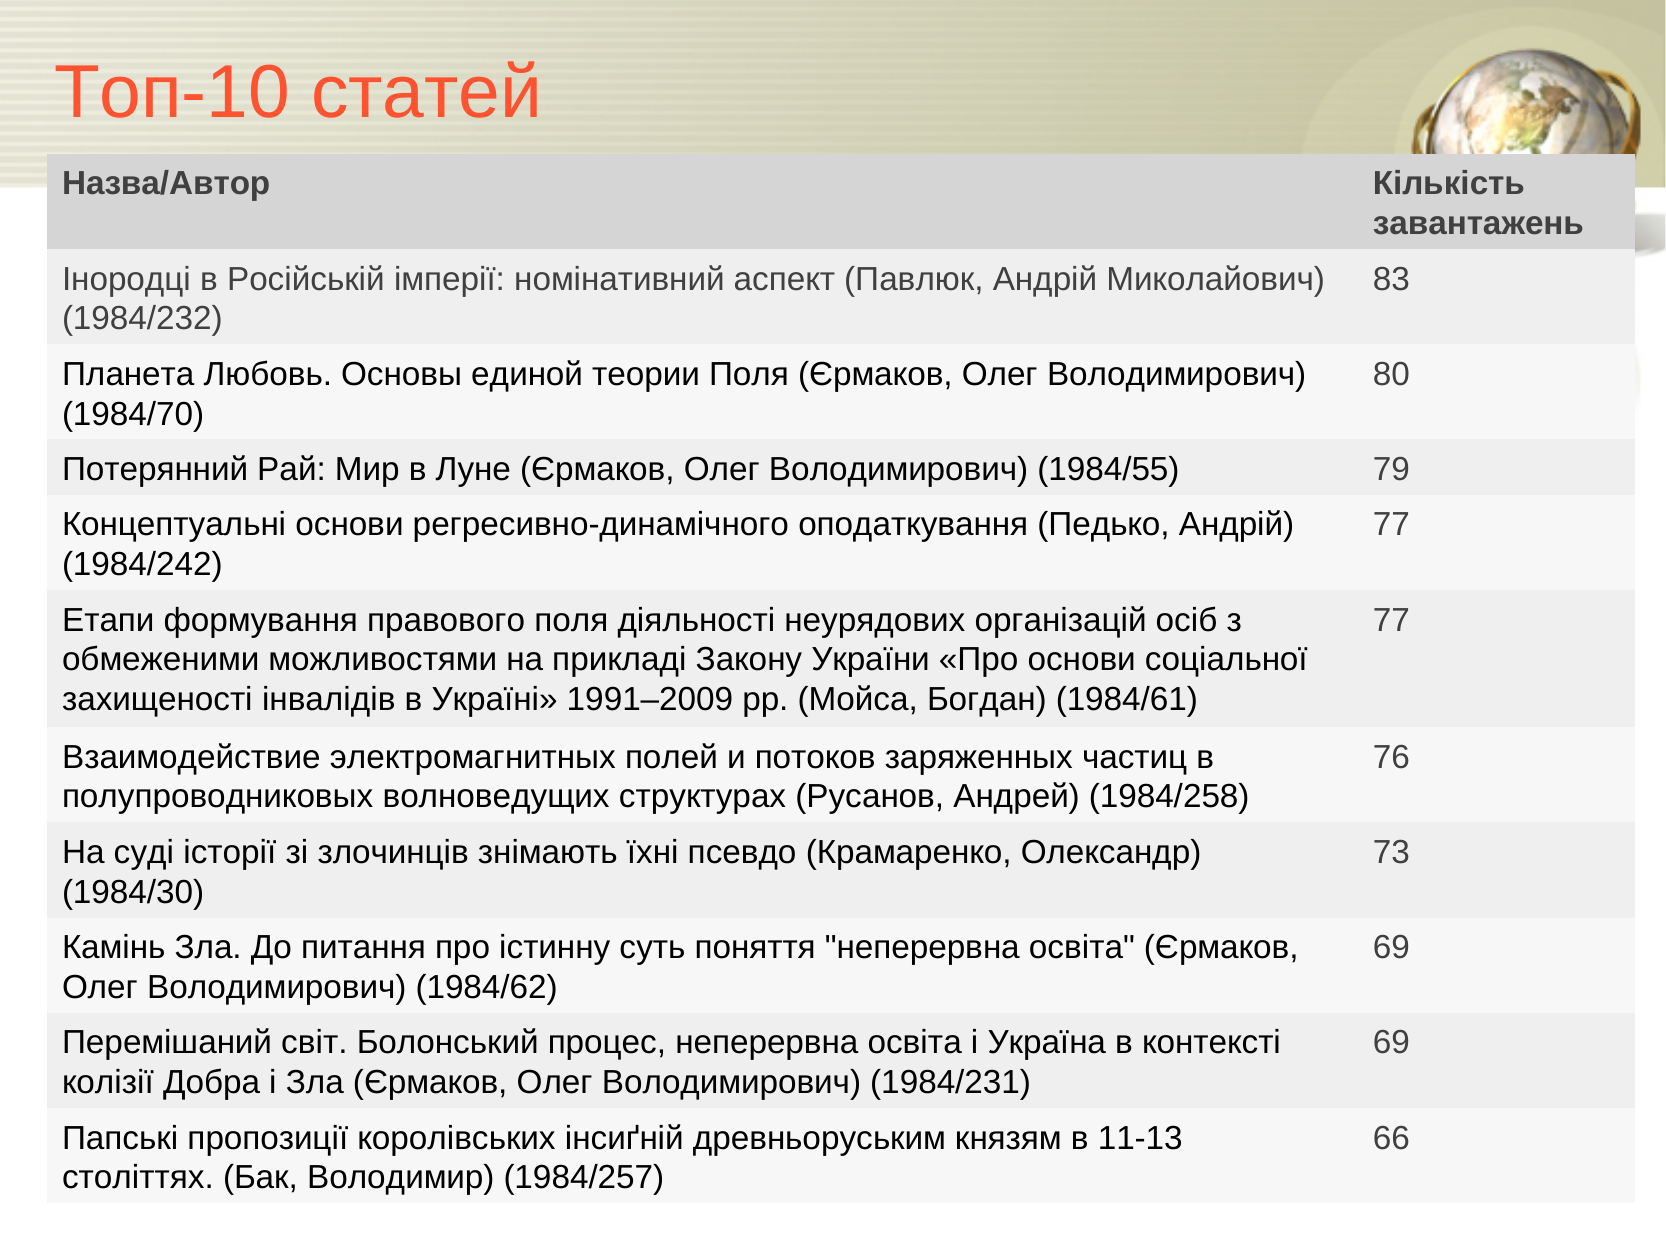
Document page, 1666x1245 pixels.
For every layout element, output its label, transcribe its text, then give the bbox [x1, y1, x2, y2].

table_cell Концептуальні основи регресивно-динамічного оподаткування (Педько, Андрій) (1984/242) [47, 495, 1358, 590]
picture [0, 0, 1666, 1245]
title Топ-10 статей [37, 12, 1388, 163]
table_cell Інородці в Російській імперії: номінативний аспект (Павлюк, Андрій Миколайович) (1984/232) [47, 249, 1358, 344]
table_header Кількість завантажень [1358, 154, 1635, 249]
table_cell Взаимодействие электромагнитных полей и потоков заряженных частиц в полупроводниковых волноведущих структурах (Русанов, Андрей) (1984/258) [47, 727, 1358, 822]
table_cell 83 [1358, 249, 1635, 344]
table_cell 69 [1358, 918, 1635, 1013]
table_cell Потерянний Рай: Мир в Луне (Єрмаков, Олег Володимирович) (1984/55) [47, 439, 1358, 495]
table_cell 66 [1358, 1108, 1635, 1203]
table_cell Камінь Зла. До питання про істинну суть поняття "неперервна освіта" (Єрмаков, Олег Володимирович) (1984/62) [47, 918, 1358, 1013]
table_cell Етапи формування правового поля діяльності неурядових організацій осіб з обмеженими можливостями на прикладі Закону України «Про основи соціальної захищеності інвалідів в Україні» 1991–2009 рр. (Мойса, Богдан) (1984/61) [47, 590, 1358, 727]
table_header Назва/Автор [47, 154, 1358, 249]
table_cell 77 [1358, 495, 1635, 590]
table_cell 73 [1358, 822, 1635, 918]
table_cell 69 [1358, 1013, 1635, 1108]
table_cell На суді історії зі злочинців знімають їхні псевдо (Крамаренко, Олександр) (1984/30) [47, 822, 1358, 918]
table_cell Планета Любовь. Основы единой теории Поля (Єрмаков, Олег Володимирович) (1984/70) [47, 344, 1358, 439]
table_cell 77 [1358, 590, 1635, 727]
table_cell Папські пропозиції королівських інсиґній древньоруським князям в 11-13 століттях. (Бак, Володимир) (1984/257) [47, 1108, 1358, 1203]
table_cell 76 [1358, 727, 1635, 822]
table_cell 79 [1358, 439, 1635, 495]
table_cell 80 [1358, 344, 1635, 439]
table_cell Перемішаний світ. Болонський процес, неперервна освіта і Україна в контексті колізії Добра і Зла (Єрмаков, Олег Володимирович) (1984/231) [47, 1013, 1358, 1108]
